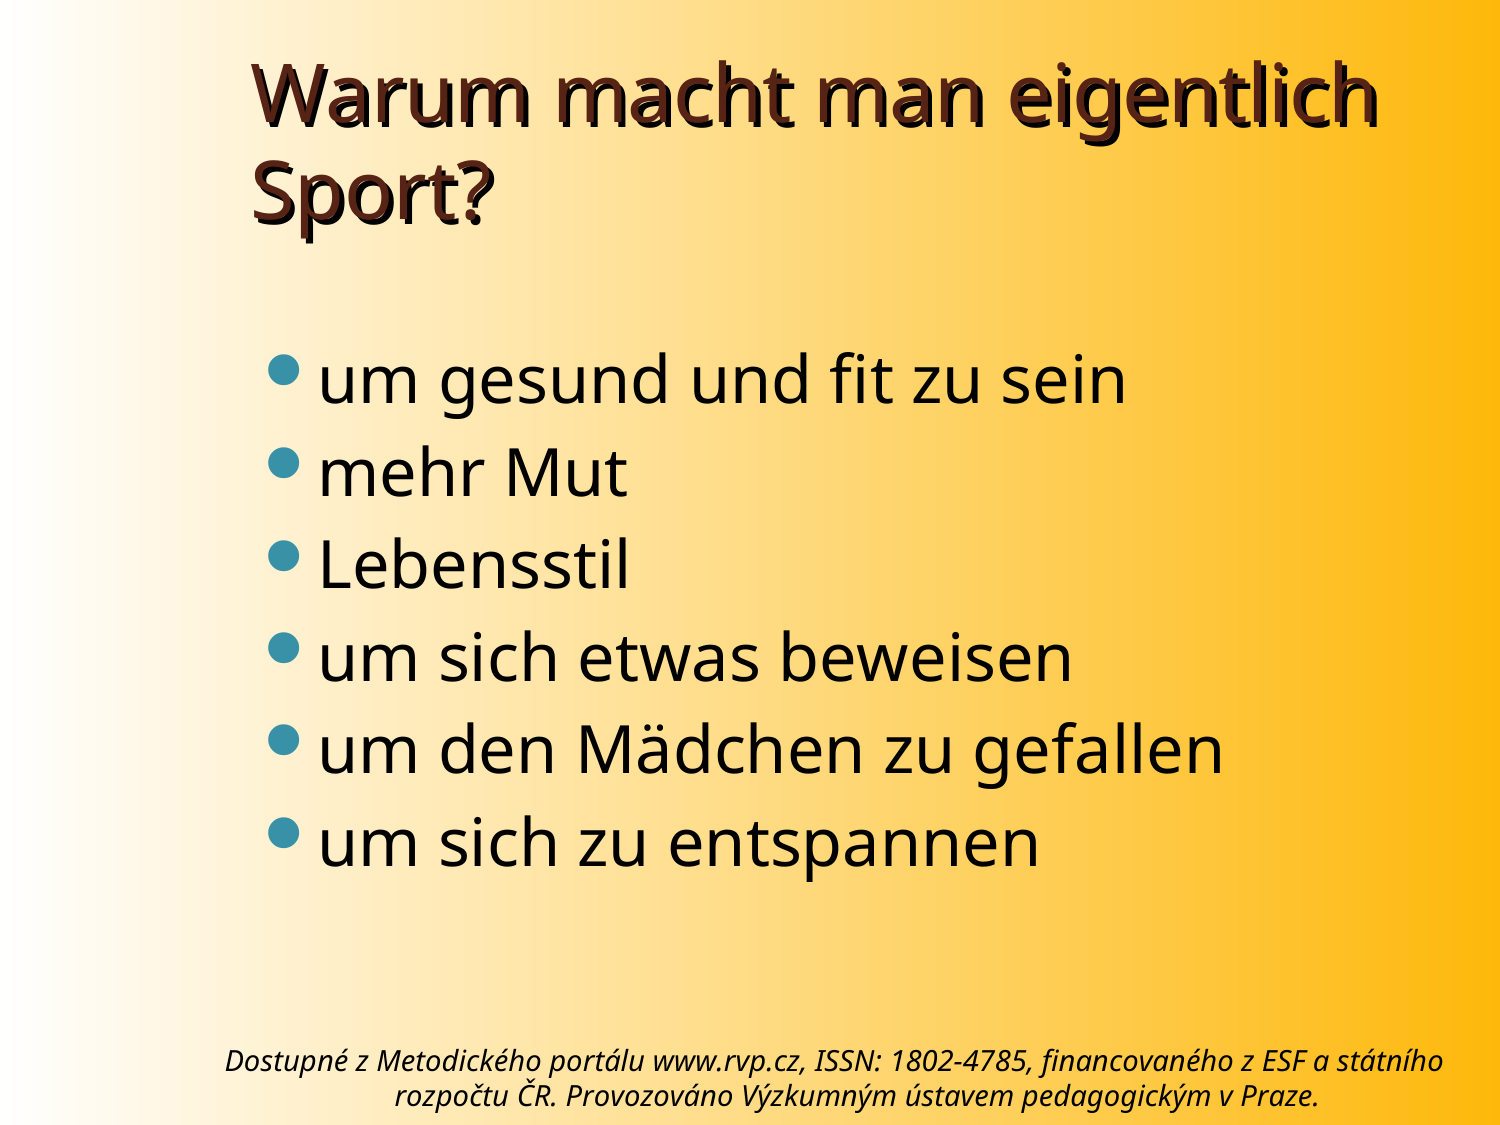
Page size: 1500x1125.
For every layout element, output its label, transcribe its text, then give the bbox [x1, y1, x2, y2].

text_box Dostupné z Metodického portálu www.rvp.cz, ISSN: 1802-4785, financovaného z ESF a státního rozpočtu ČR. Provozováno Výzkumným ústavem pedagogickým v Praze. [194, 1034, 1462, 1099]
title Warum macht man eigentlich Sport? [235, 33, 1466, 237]
list um gesund und fit zu sein mehr Mut Lebensstil um sich etwas beweisen um den Mädchen zu gefallen um sich zu entspannen [235, 237, 1466, 1026]
